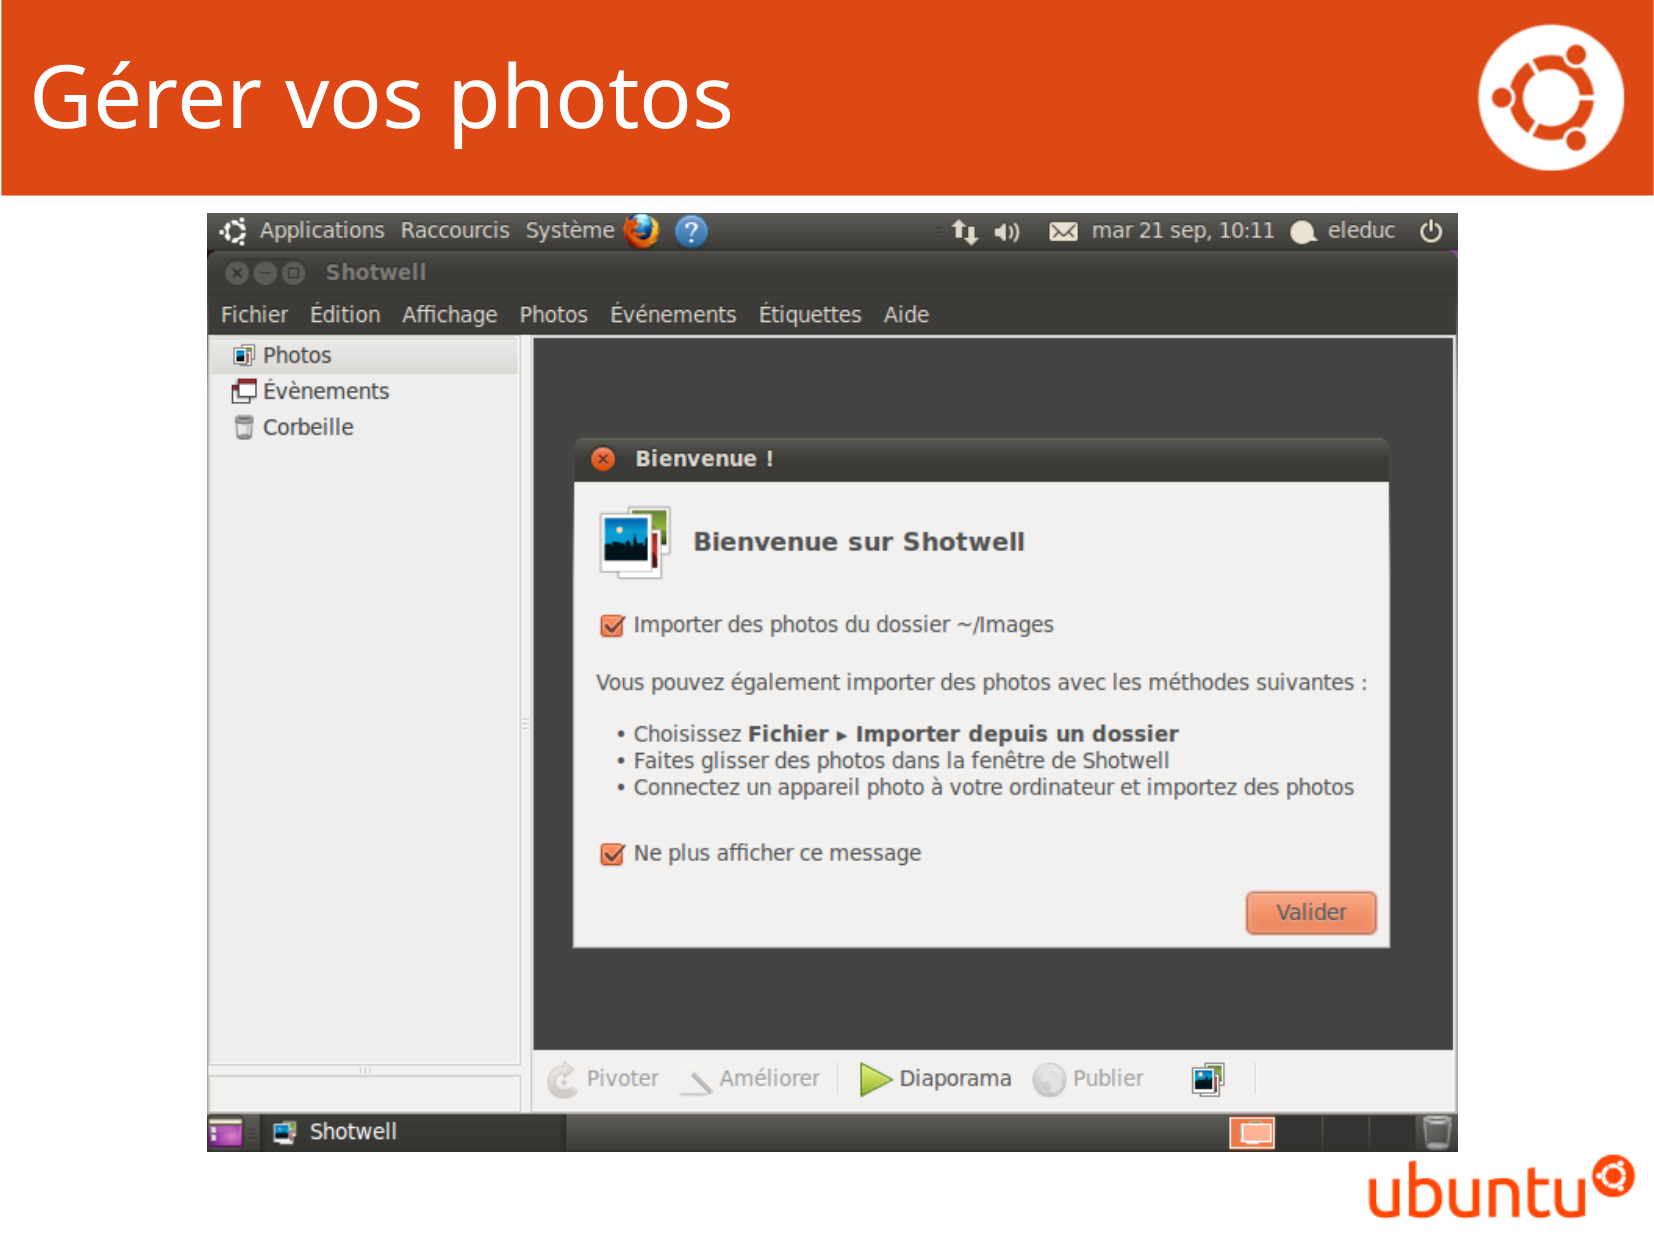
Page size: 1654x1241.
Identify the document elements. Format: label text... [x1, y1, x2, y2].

title Gérer vos photos [29, 11, 1459, 178]
picture [0, 0, 1654, 1241]
